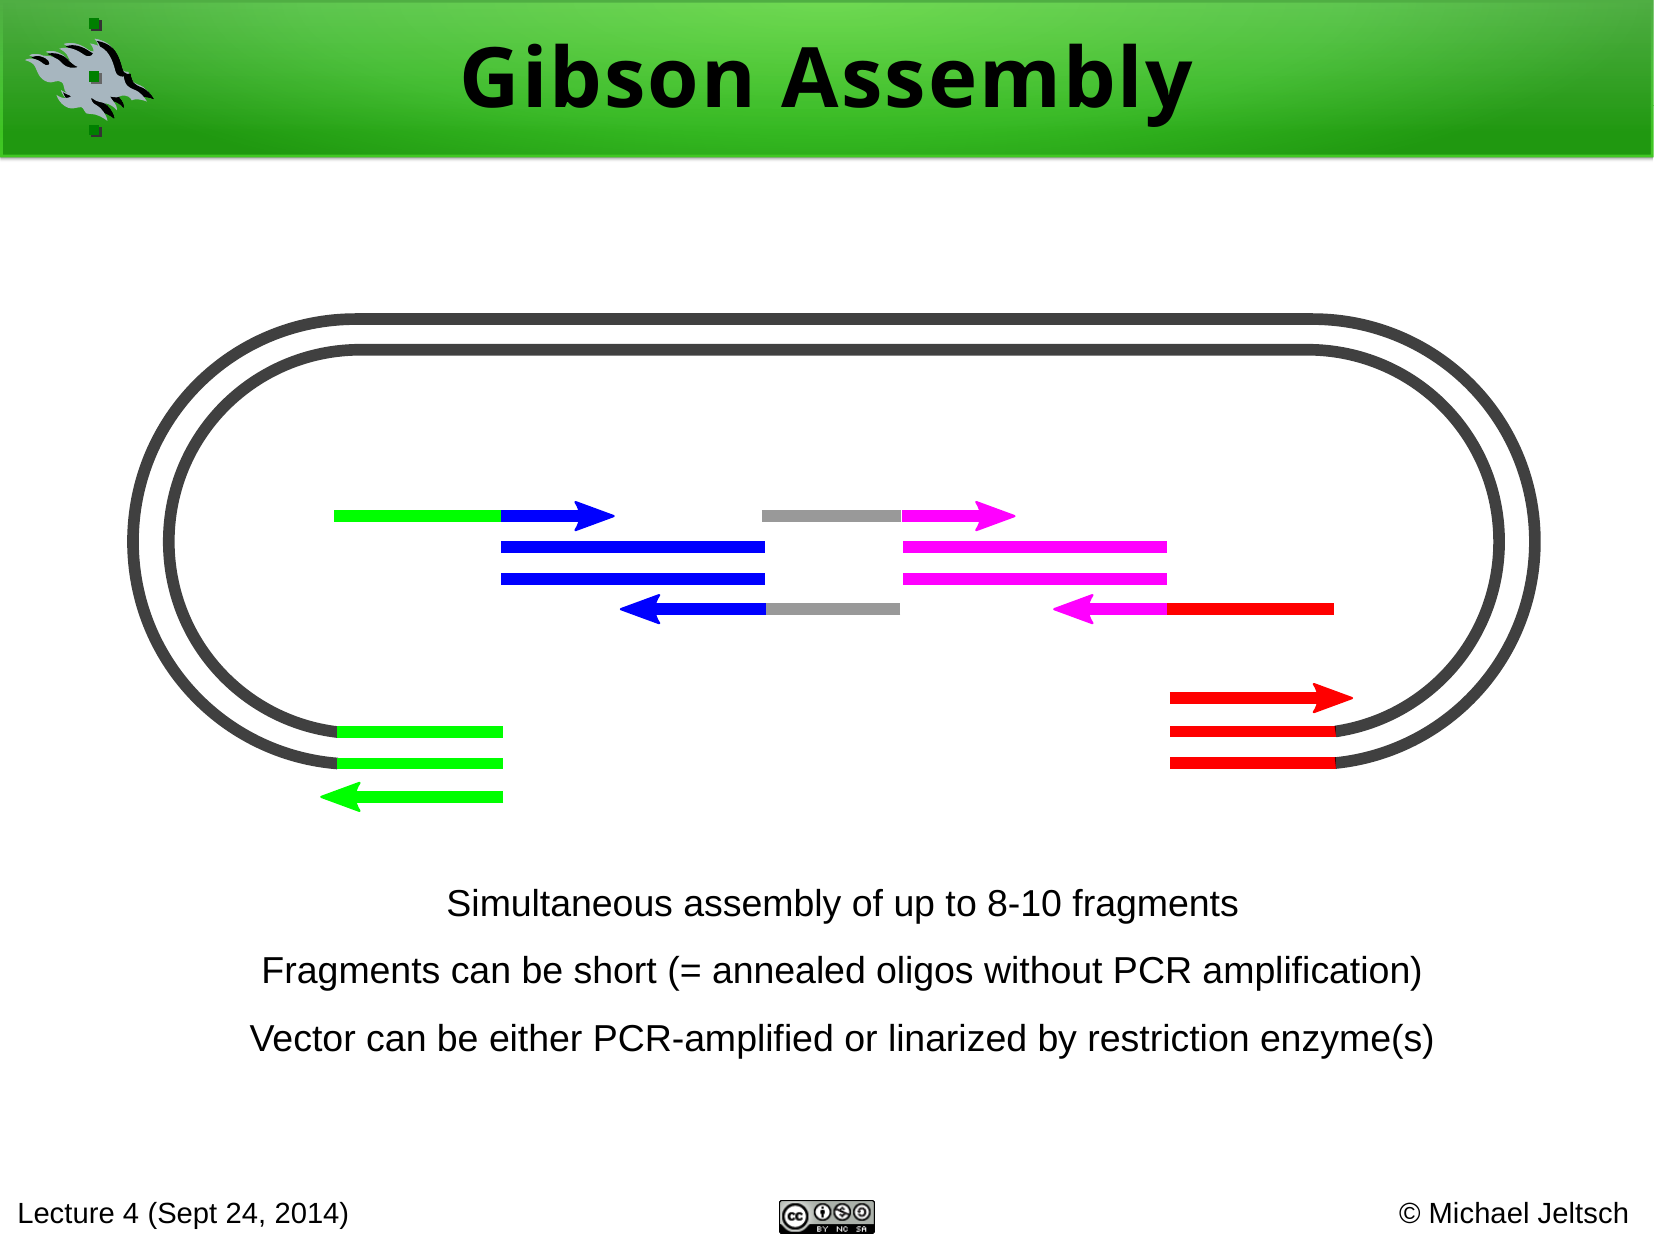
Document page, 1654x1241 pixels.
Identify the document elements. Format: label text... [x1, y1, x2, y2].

text_box Fragments can be short (= annealed oligos without PCR amplification) [246, 942, 1441, 999]
picture [779, 1200, 875, 1234]
text_box Simultaneous assembly of up to 8-10 fragments [431, 874, 1256, 932]
title Gibson Assembly [206, 30, 1448, 121]
text_box Vector can be either PCR-amplified or linarized by restriction enzyme(s) [234, 1009, 1453, 1067]
picture [127, 313, 1541, 813]
